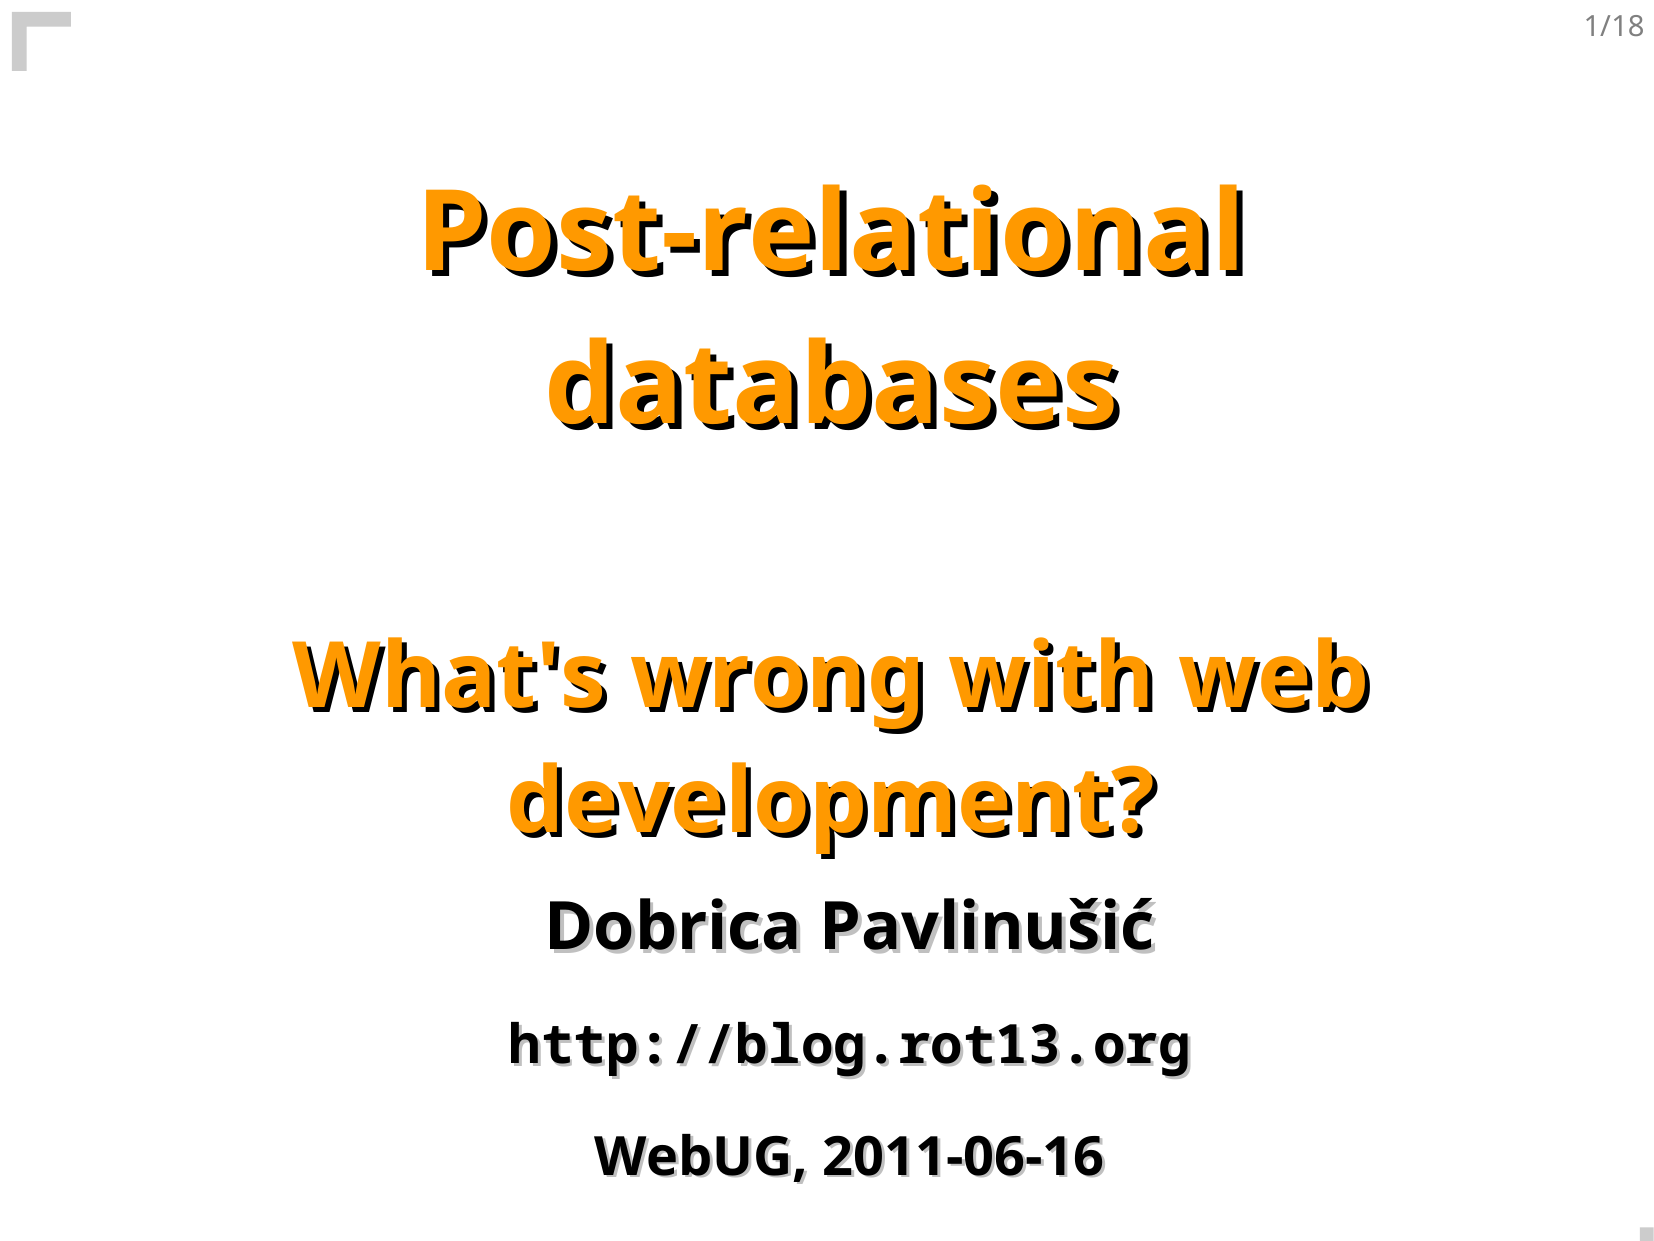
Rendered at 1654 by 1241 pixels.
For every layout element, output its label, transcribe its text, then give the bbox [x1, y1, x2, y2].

list Dobrica Pavlinušić http://blog.rot13.org WebUG, 2011-06-16 [121, 787, 1561, 1201]
title Post-relational databases What's wrong with web development? [125, 184, 1538, 787]
